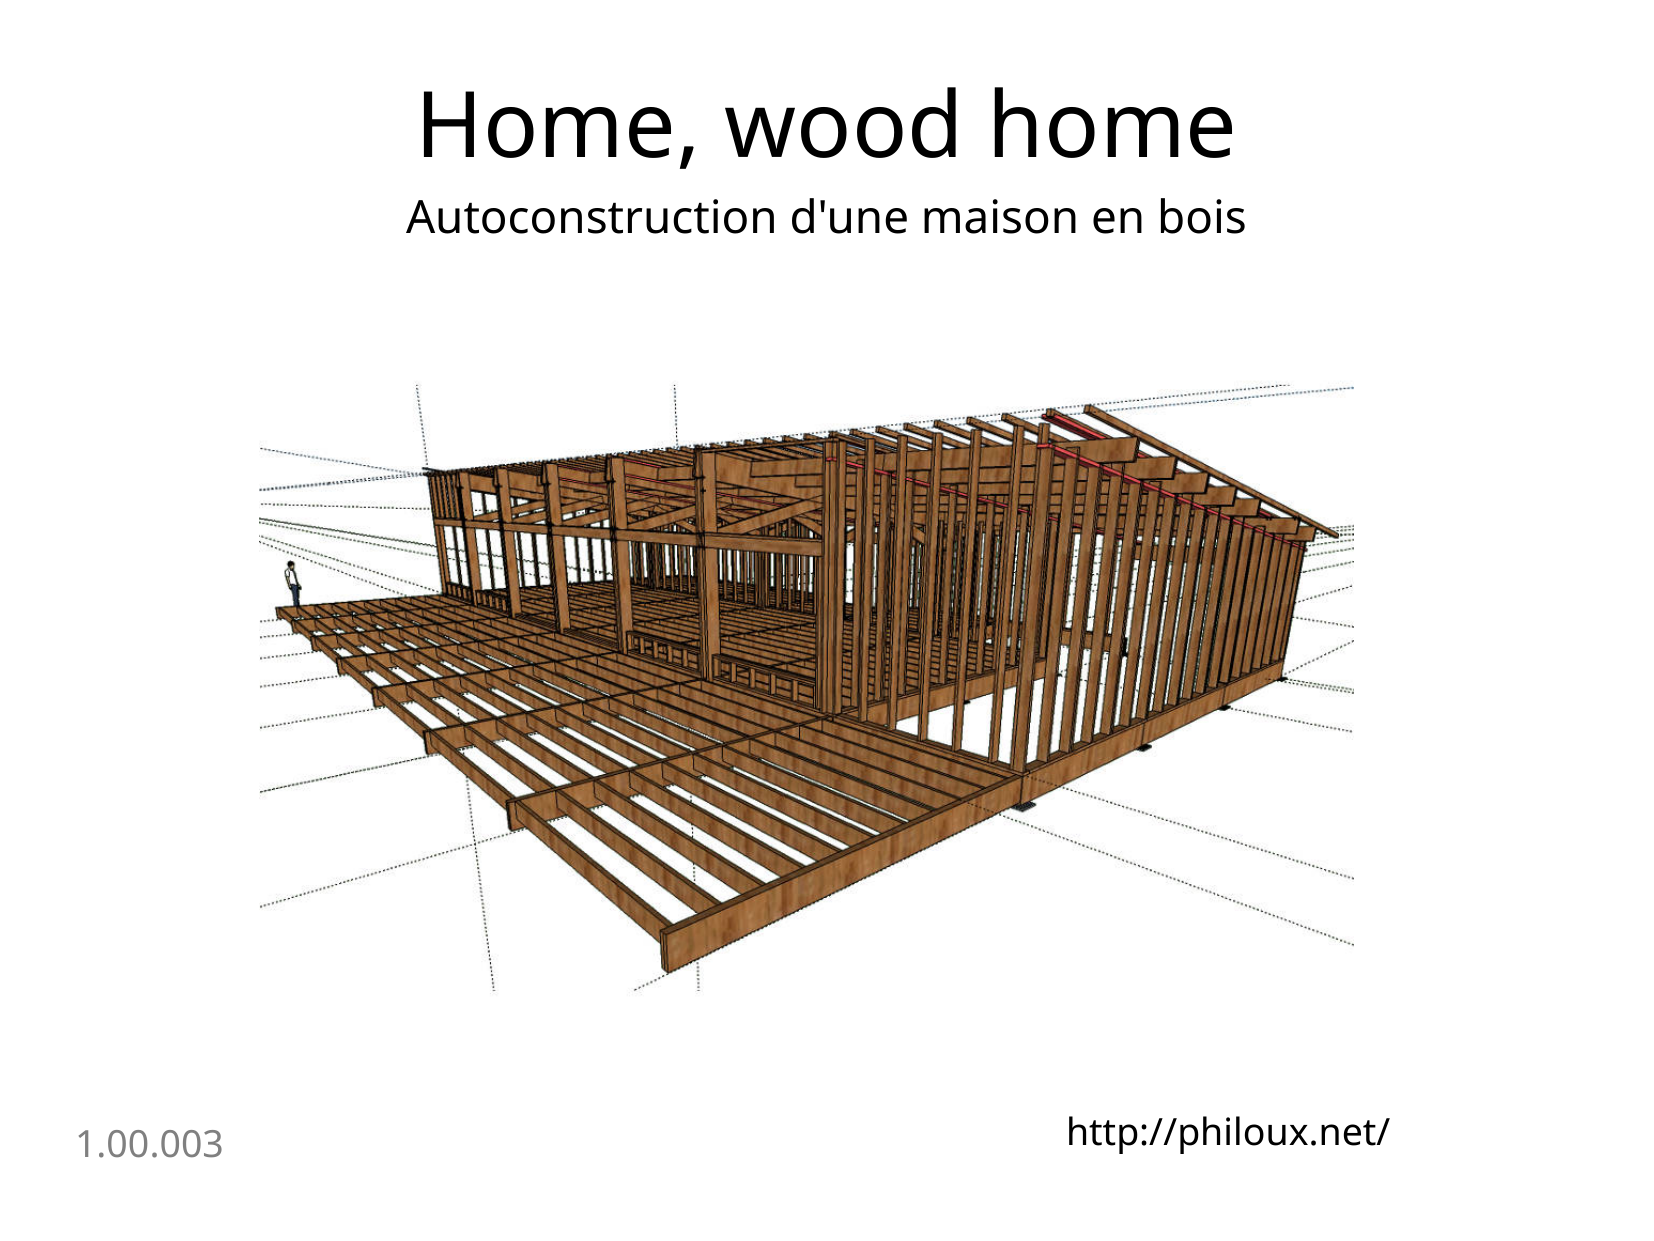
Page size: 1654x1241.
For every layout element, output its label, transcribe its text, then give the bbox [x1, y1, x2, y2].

text_box http://philoux.net/ [1051, 1098, 1582, 1163]
picture [259, 278, 1354, 1099]
text_box 1.00.003 [60, 1110, 591, 1174]
title Home, wood home Autoconstruction d'une maison en bois [82, 49, 1571, 257]
